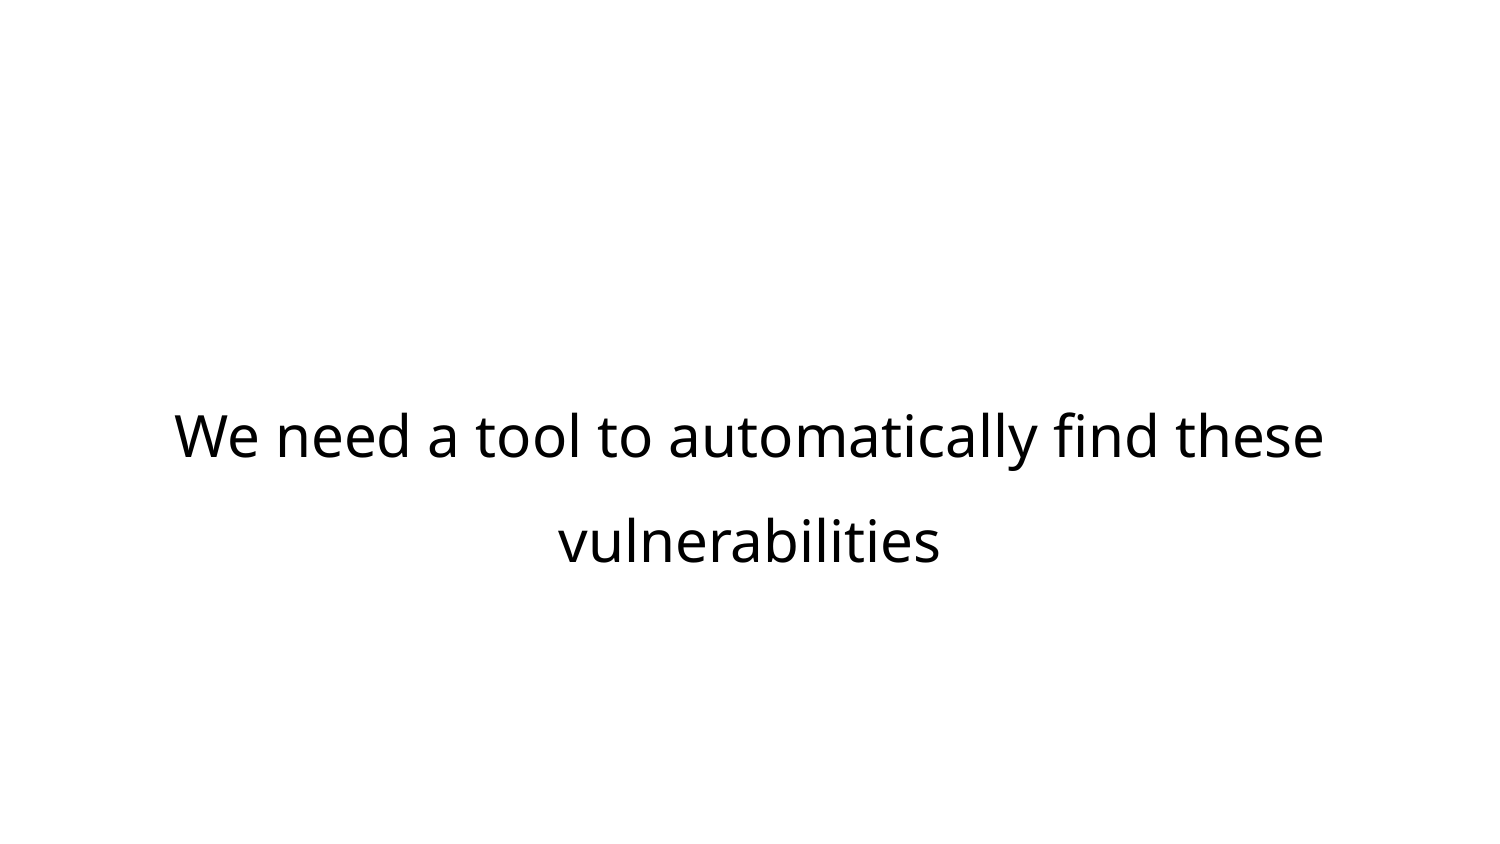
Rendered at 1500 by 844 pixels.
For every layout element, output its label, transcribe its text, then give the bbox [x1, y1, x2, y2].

list We need a tool to automatically find these vulnerabilities [51, 189, 1449, 750]
